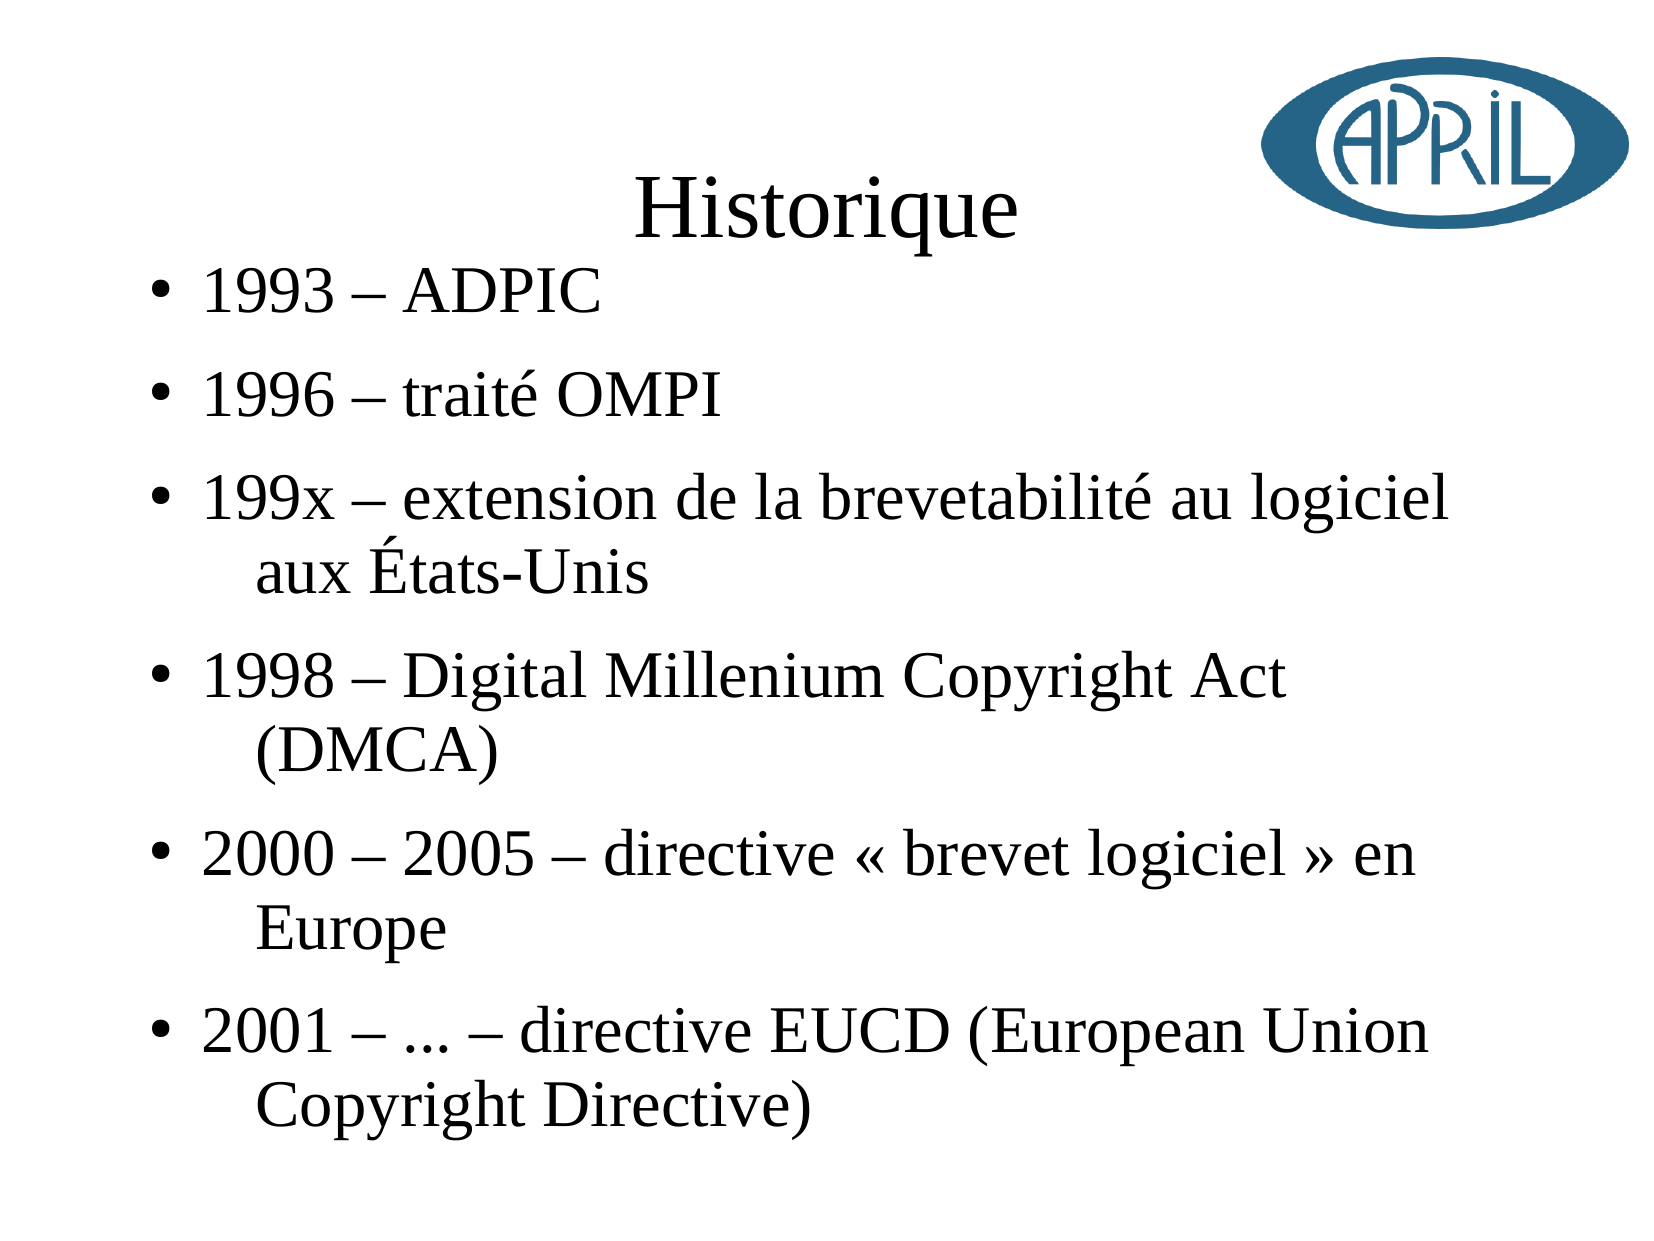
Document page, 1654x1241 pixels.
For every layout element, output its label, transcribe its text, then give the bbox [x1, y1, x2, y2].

picture [1261, 57, 1629, 229]
title Historique [121, 102, 1534, 311]
list 1993 – ADPIC 1996 – traité OMPI 199x – extension de la brevetabilité au logiciel aux États-Unis 1998 – Digital Millenium Copyright Act (DMCA) 2000 – 2005 – directive « brevet logiciel » en Europe 2001 – ... – directive EUCD (European Union Copyright Directive) [113, 253, 1526, 1209]
